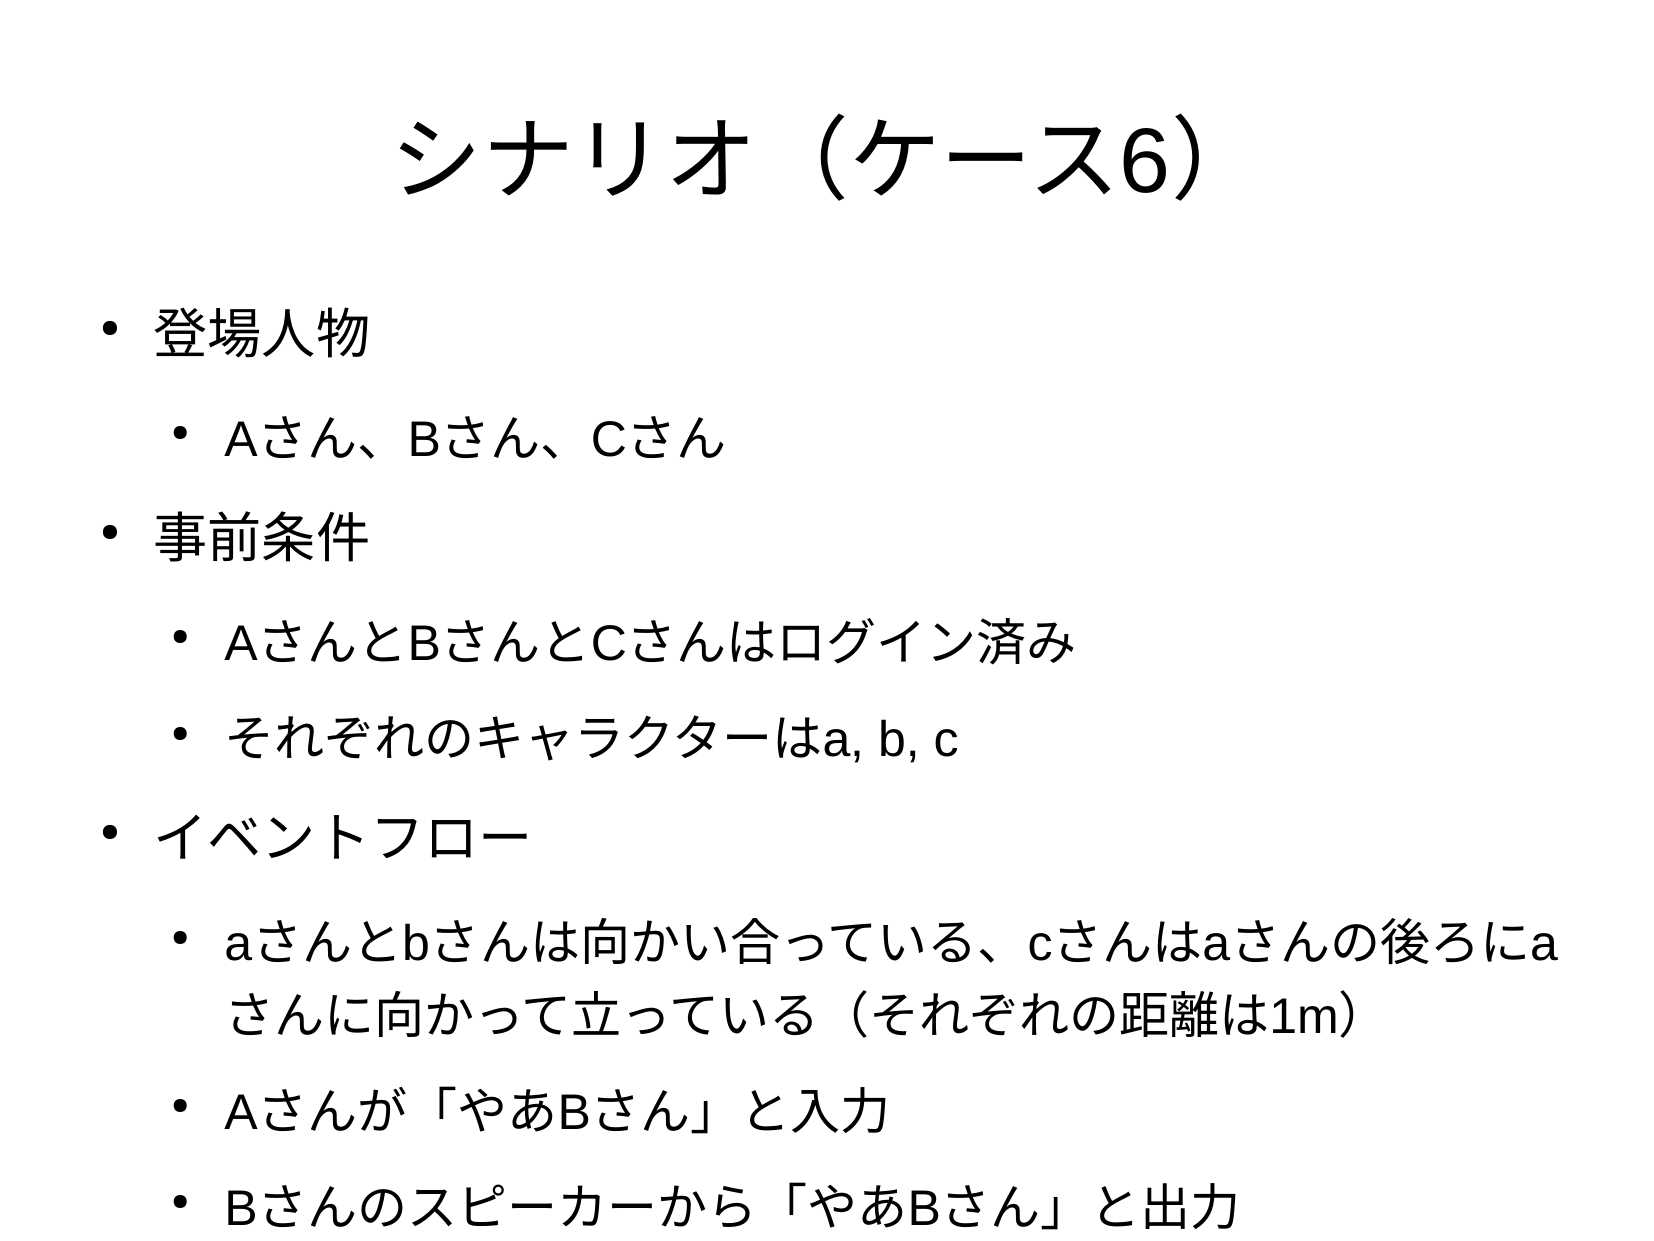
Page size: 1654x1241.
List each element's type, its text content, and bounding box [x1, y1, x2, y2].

list 登場人物 Aさん、Bさん、Cさん 事前条件 AさんとBさんとCさんはログイン済み それぞれのキャラクターはa, b, c イベントフロー aさんとbさんは向かい合っている、cさんはaさんの後ろにaさんに向かって立っている（それぞれの距離は1m） Aさんが「やあBさん」と入力 Bさんのスピーカーから「やあBさん」と出力 CさんのスピーカーからBさんの時より少し小さな音量で「やあBさん」と出力 [82, 290, 1571, 1180]
title シナリオ（ケース6） [82, 56, 1571, 250]
